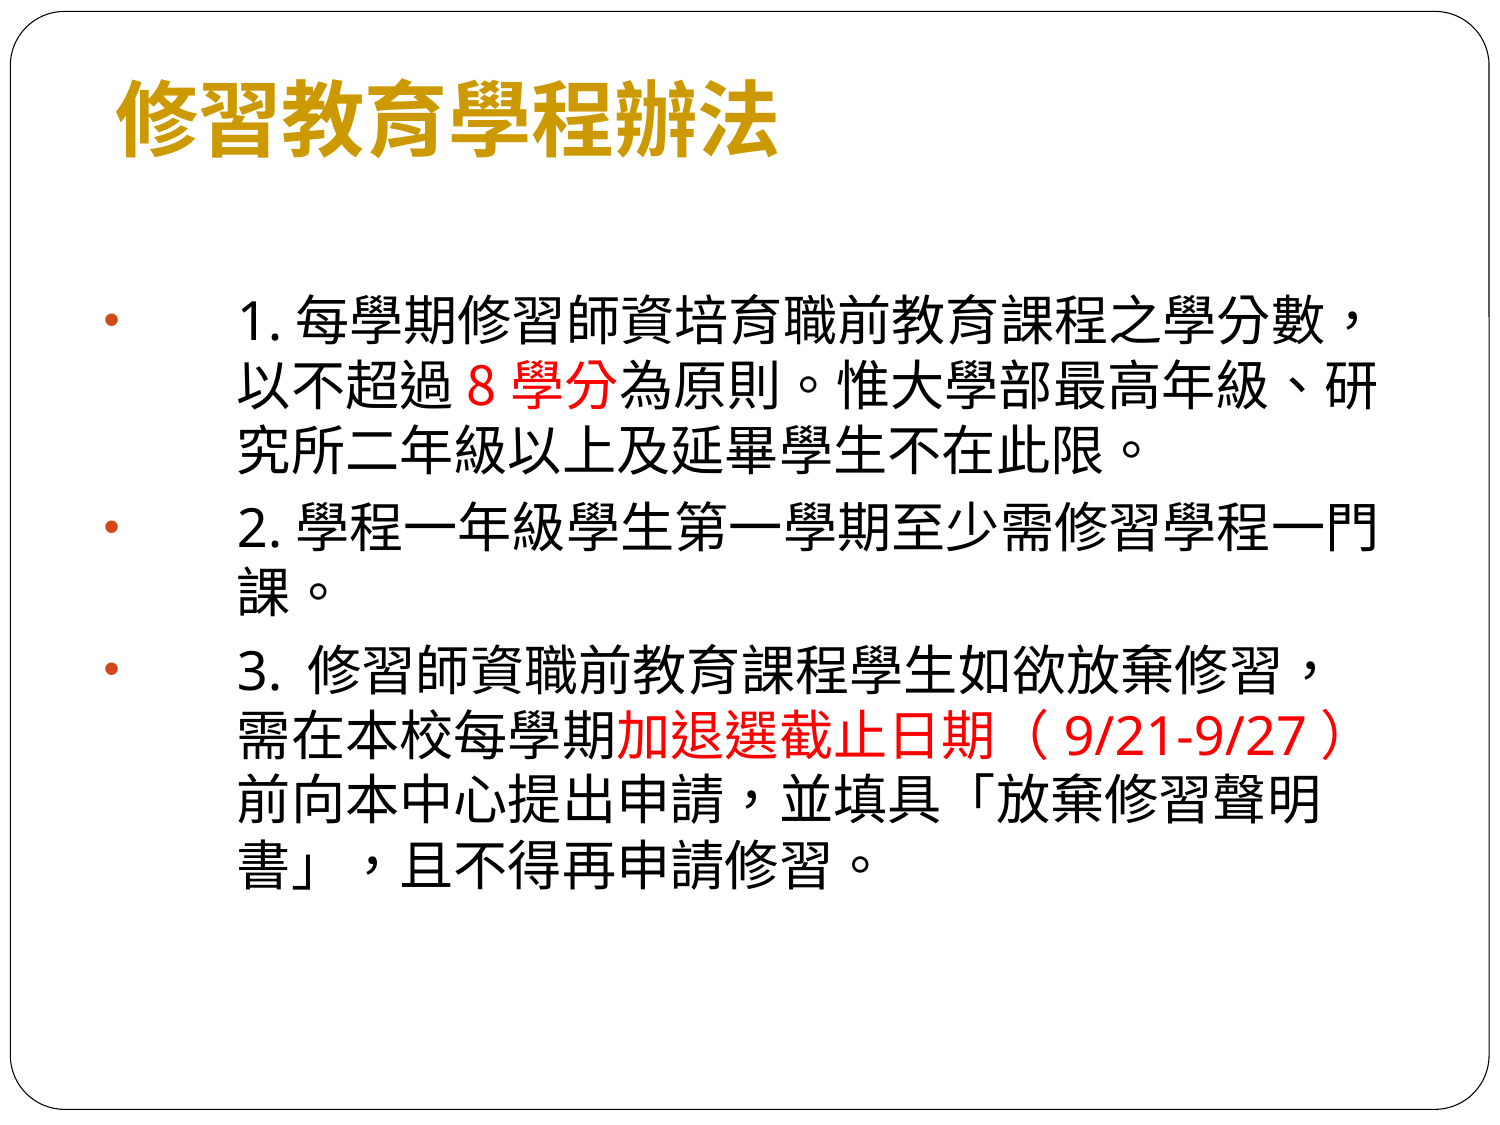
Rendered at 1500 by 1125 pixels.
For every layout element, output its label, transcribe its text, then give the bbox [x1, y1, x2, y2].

list 1.每學期修習師資培育職前教育課程之學分數，以不超過8學分為原則。惟大學部最高年級、研究所二年級以上及延畢學生不在此限。 2.學程一年級學生第一學期至少需修習學程一門課。 3. 修習師資職前教育課程學生如欲放棄修習，需在本校每學期加退選截止日期（9/21-9/27）前向本中心提出申請，並填具「放棄修習聲明書」，且不得再申請修習。 [88, 278, 1399, 1014]
title 修習教育學程辦法 [100, 54, 1228, 203]
